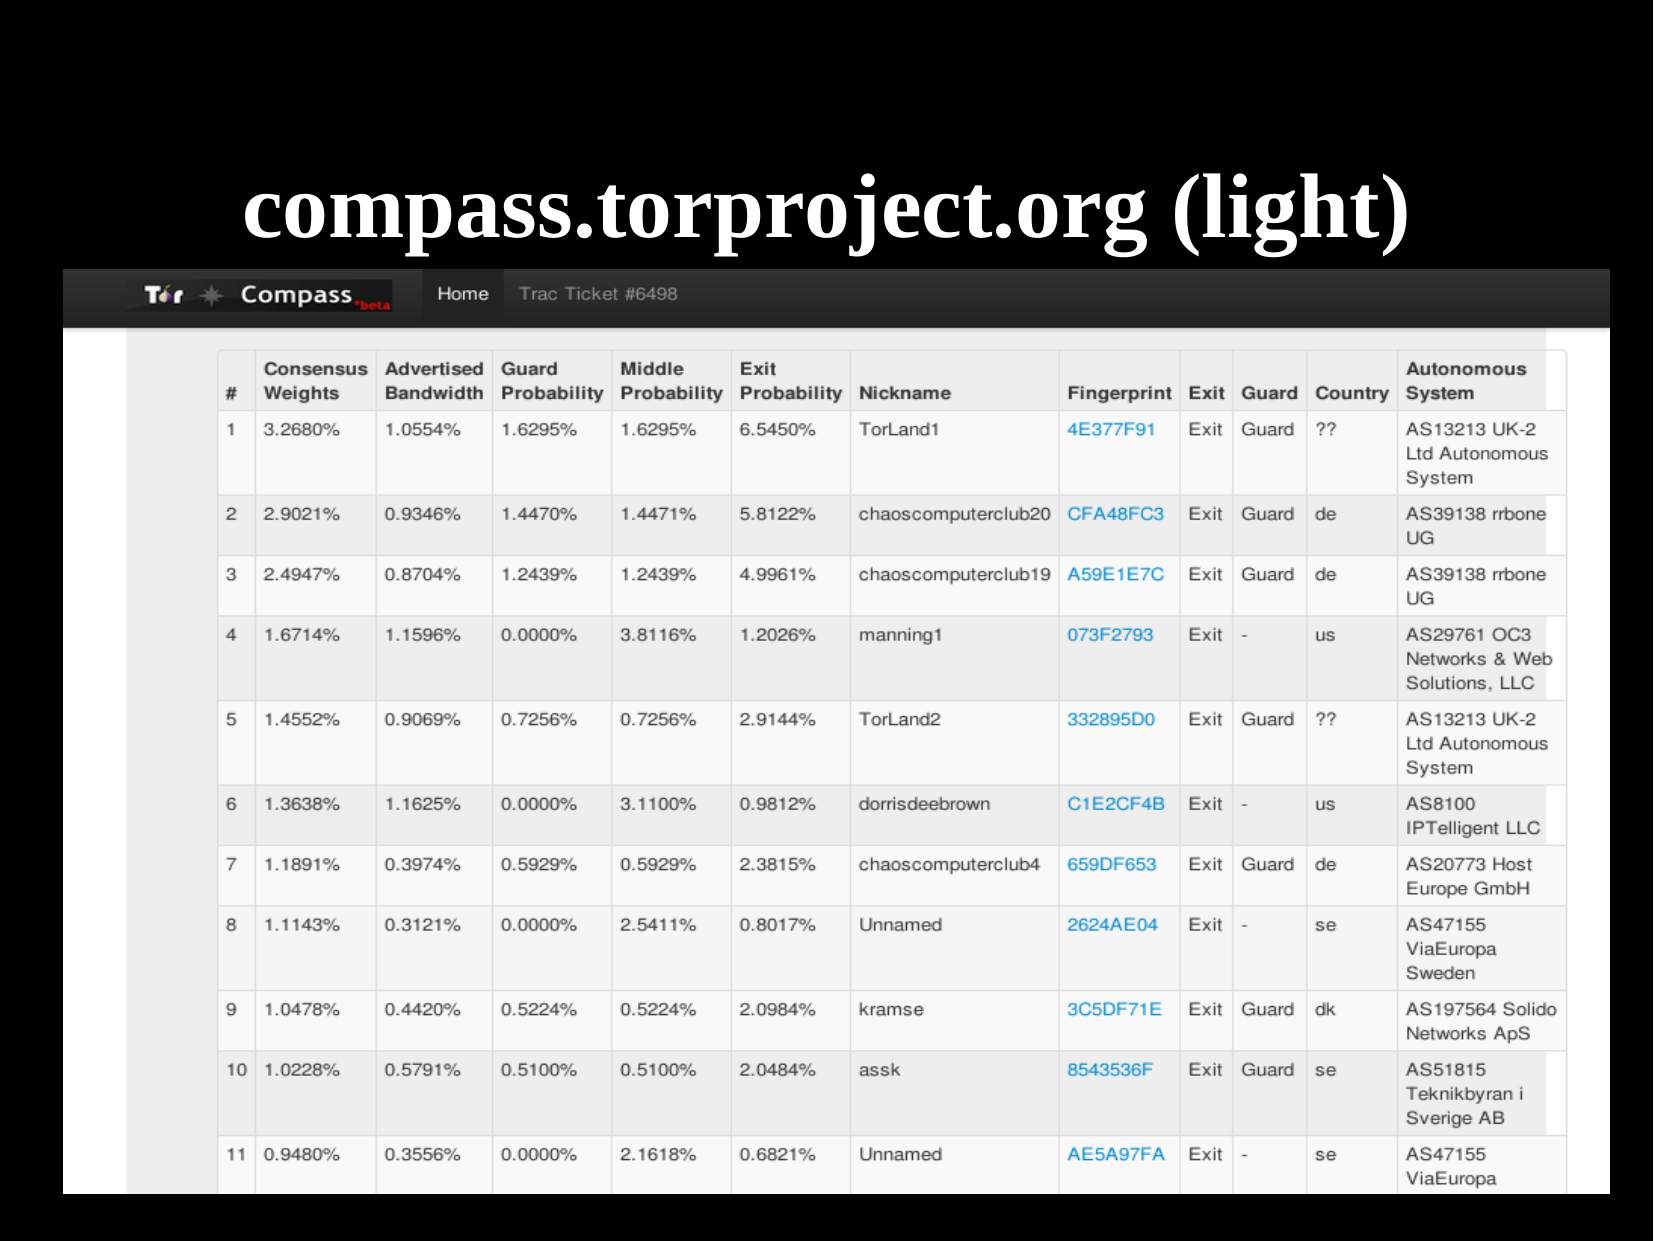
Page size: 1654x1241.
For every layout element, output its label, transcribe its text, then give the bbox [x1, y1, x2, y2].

picture [63, 269, 1610, 1194]
title compass.torproject.org (light) [121, 102, 1534, 269]
